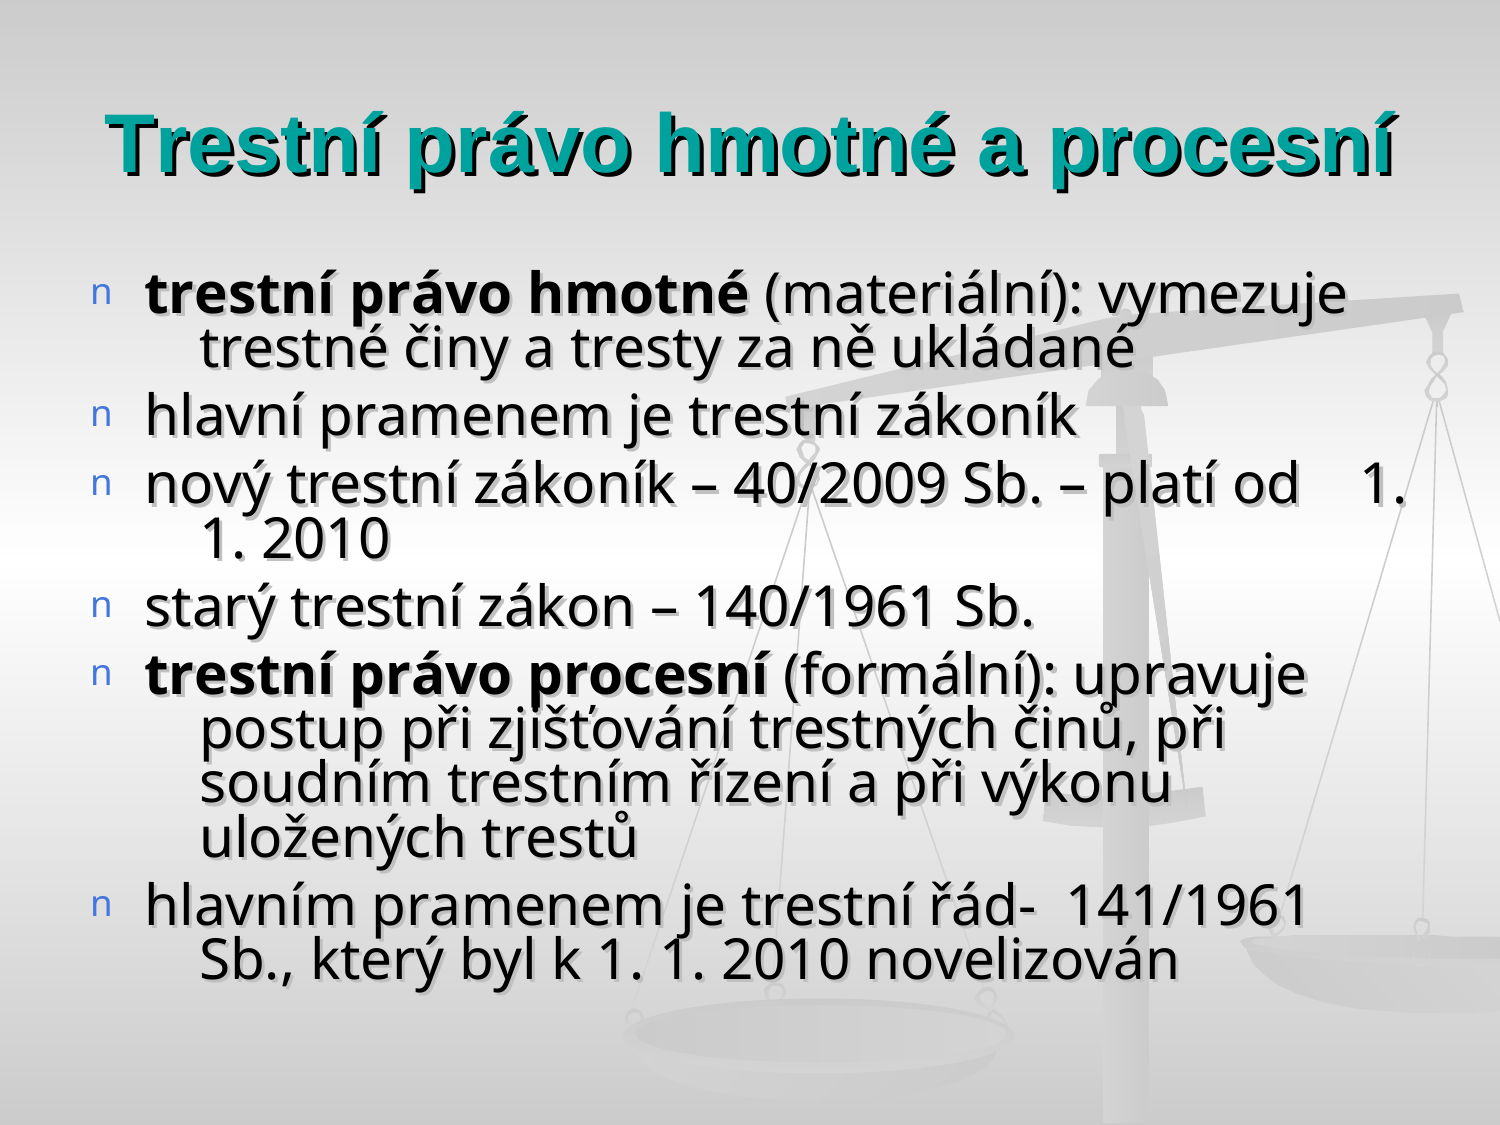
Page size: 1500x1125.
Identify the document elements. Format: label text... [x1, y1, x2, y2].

list trestní právo hmotné (materiální): vymezuje trestné činy a tresty za ně ukládané hlavní pramenem je trestní zákoník nový trestní zákoník – 40/2009 Sb. – platí od 1. 1. 2010 starý trestní zákon – 140/1961 Sb. trestní právo procesní (formální): upravuje postup při zjišťování trestných činů, při soudním trestním řízení a při výkonu uložených trestů hlavním pramenem je trestní řád- 141/1961 Sb., který byl k 1. 1. 2010 novelizován [75, 262, 1426, 1006]
title Trestní právo hmotné a procesní [75, 45, 1426, 234]
